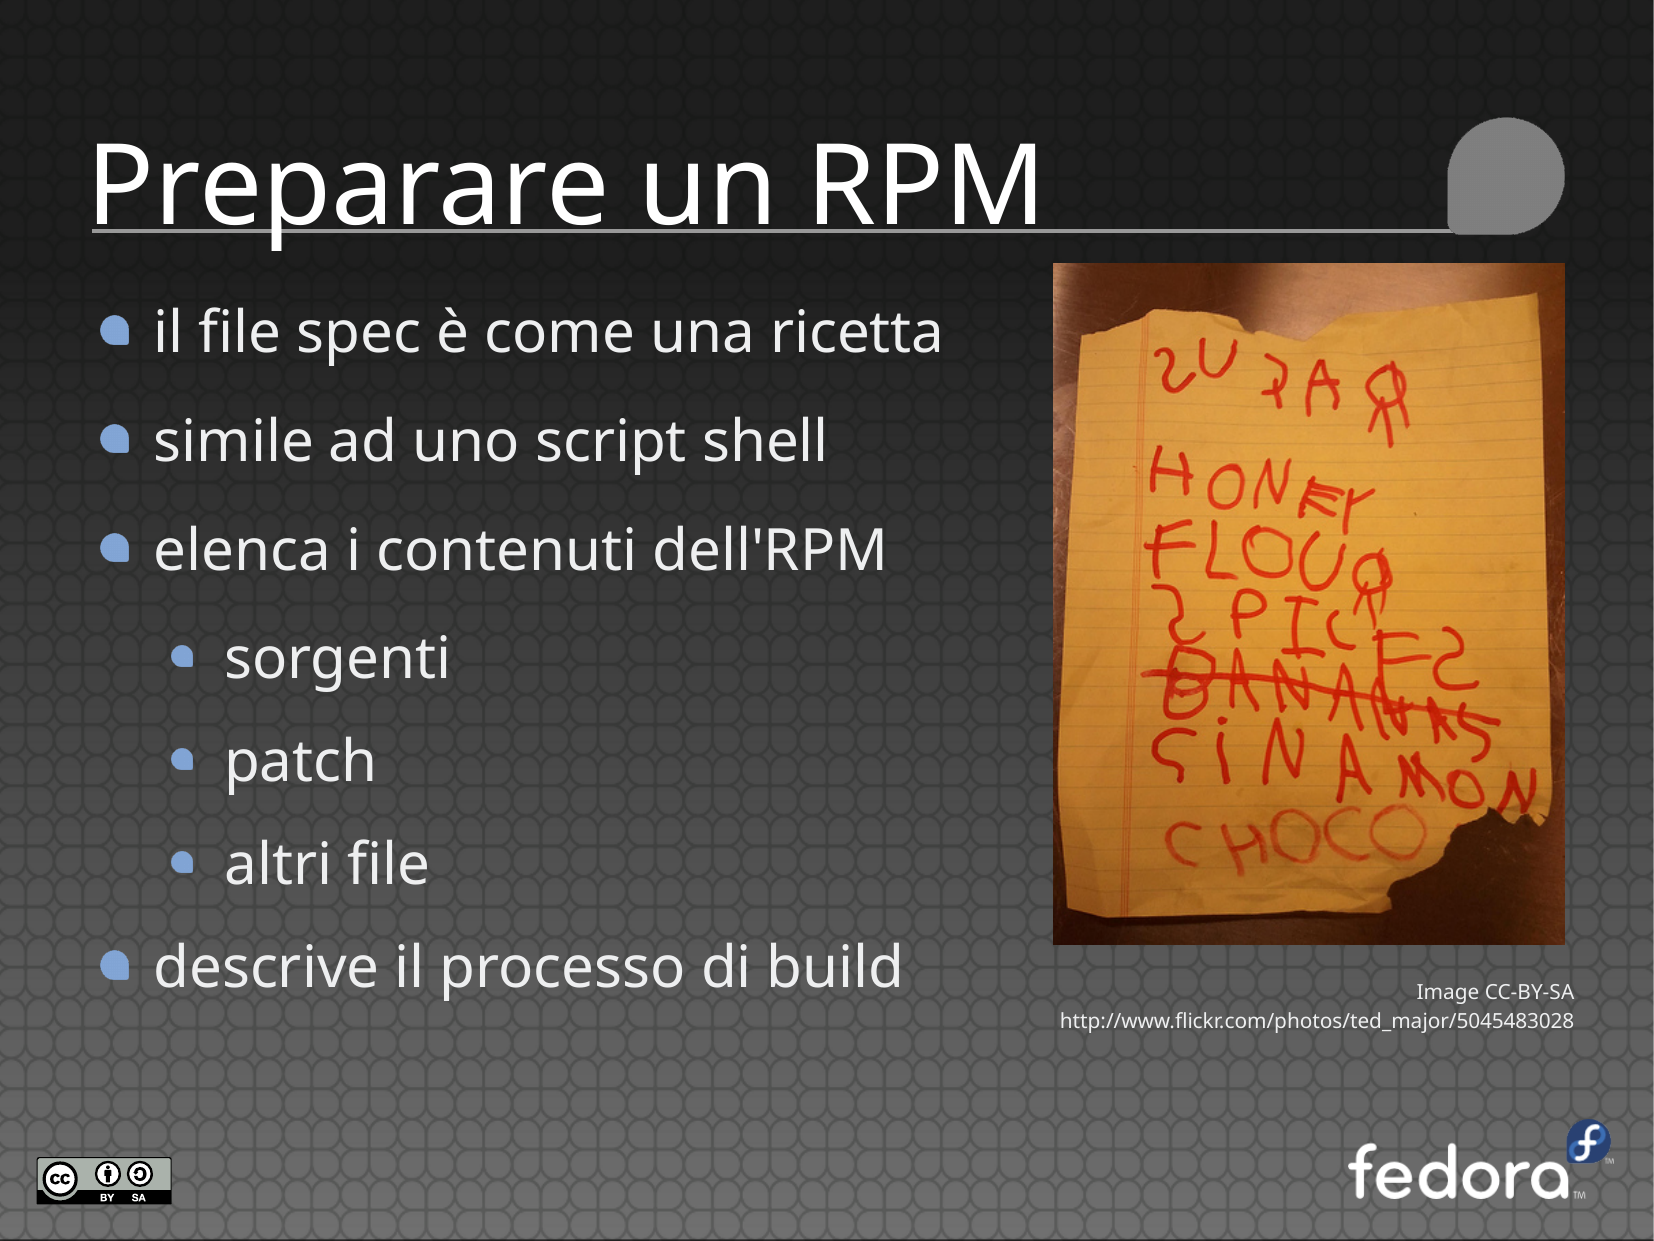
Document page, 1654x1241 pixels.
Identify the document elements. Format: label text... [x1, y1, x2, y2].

title Preparare un RPM [86, 110, 1576, 251]
text_box Image CC-BY-SA http://www.flickr.com/photos/ted_major/5045483028 [1045, 970, 1574, 1034]
picture [0, 0, 1654, 1241]
list il file spec è come una ricetta simile ad uno script shell elenca i contenuti dell'RPM sorgenti patch altri file descrive il processo di build [82, 290, 945, 1109]
